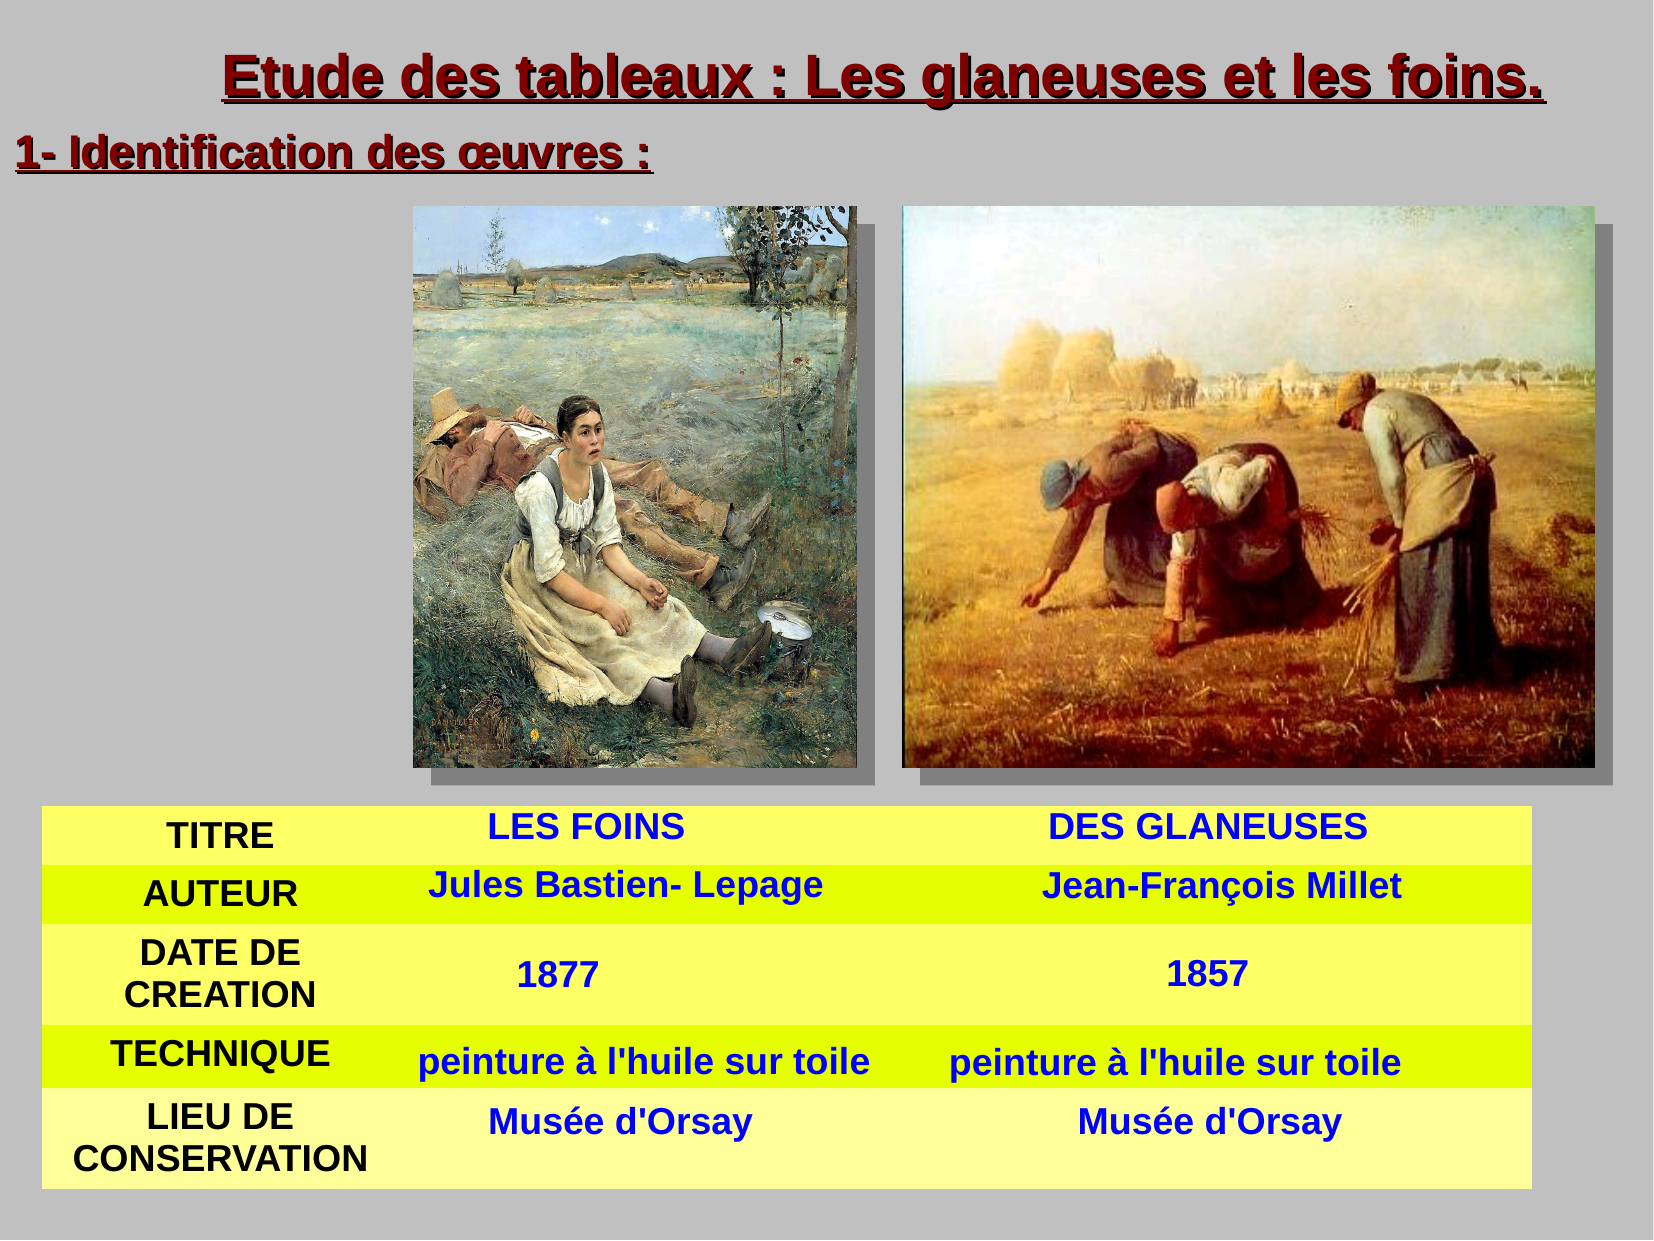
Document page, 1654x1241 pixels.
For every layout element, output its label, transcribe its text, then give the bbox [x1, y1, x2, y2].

picture [413, 206, 857, 768]
table_cell LIEU DE CONSERVATION [42, 1088, 399, 1189]
text_box 1877 [501, 945, 680, 1004]
table_cell [887, 924, 1532, 1025]
text_box Musée d'Orsay [473, 1093, 768, 1152]
table_cell [887, 865, 1532, 924]
text_box 1- Identification des œuvres : [0, 118, 709, 186]
text_box Etude des tableaux : Les glaneuses et les foins. [206, 0, 1560, 119]
picture [902, 206, 1595, 768]
table_cell [399, 1088, 887, 1189]
table_cell [399, 924, 887, 1025]
text_box 1857 [1151, 944, 1265, 1003]
table_cell DATE DE CREATION [42, 924, 399, 1025]
table_cell [399, 1025, 887, 1088]
text_box DES GLANEUSES [1033, 798, 1383, 857]
table_header [1383, 806, 1532, 865]
text_box LES FOINS [472, 798, 739, 856]
table_header [887, 806, 1033, 865]
table_cell AUTEUR [42, 865, 399, 924]
table_cell [887, 1088, 1532, 1189]
text_box Jean-François Millet [1027, 857, 1418, 916]
table_cell [399, 865, 887, 924]
text_box peinture à l'huile sur toile [402, 1033, 886, 1092]
table_header [739, 806, 887, 865]
text_box Musée d'Orsay [1062, 1093, 1358, 1152]
table_header TITRE [42, 806, 399, 865]
text_box peinture à l'huile sur toile [934, 1034, 1418, 1093]
table_cell [887, 1025, 1532, 1088]
table_cell TECHNIQUE [42, 1025, 399, 1088]
text_box Jules Bastien- Lepage [413, 856, 857, 915]
table_header [399, 806, 472, 865]
